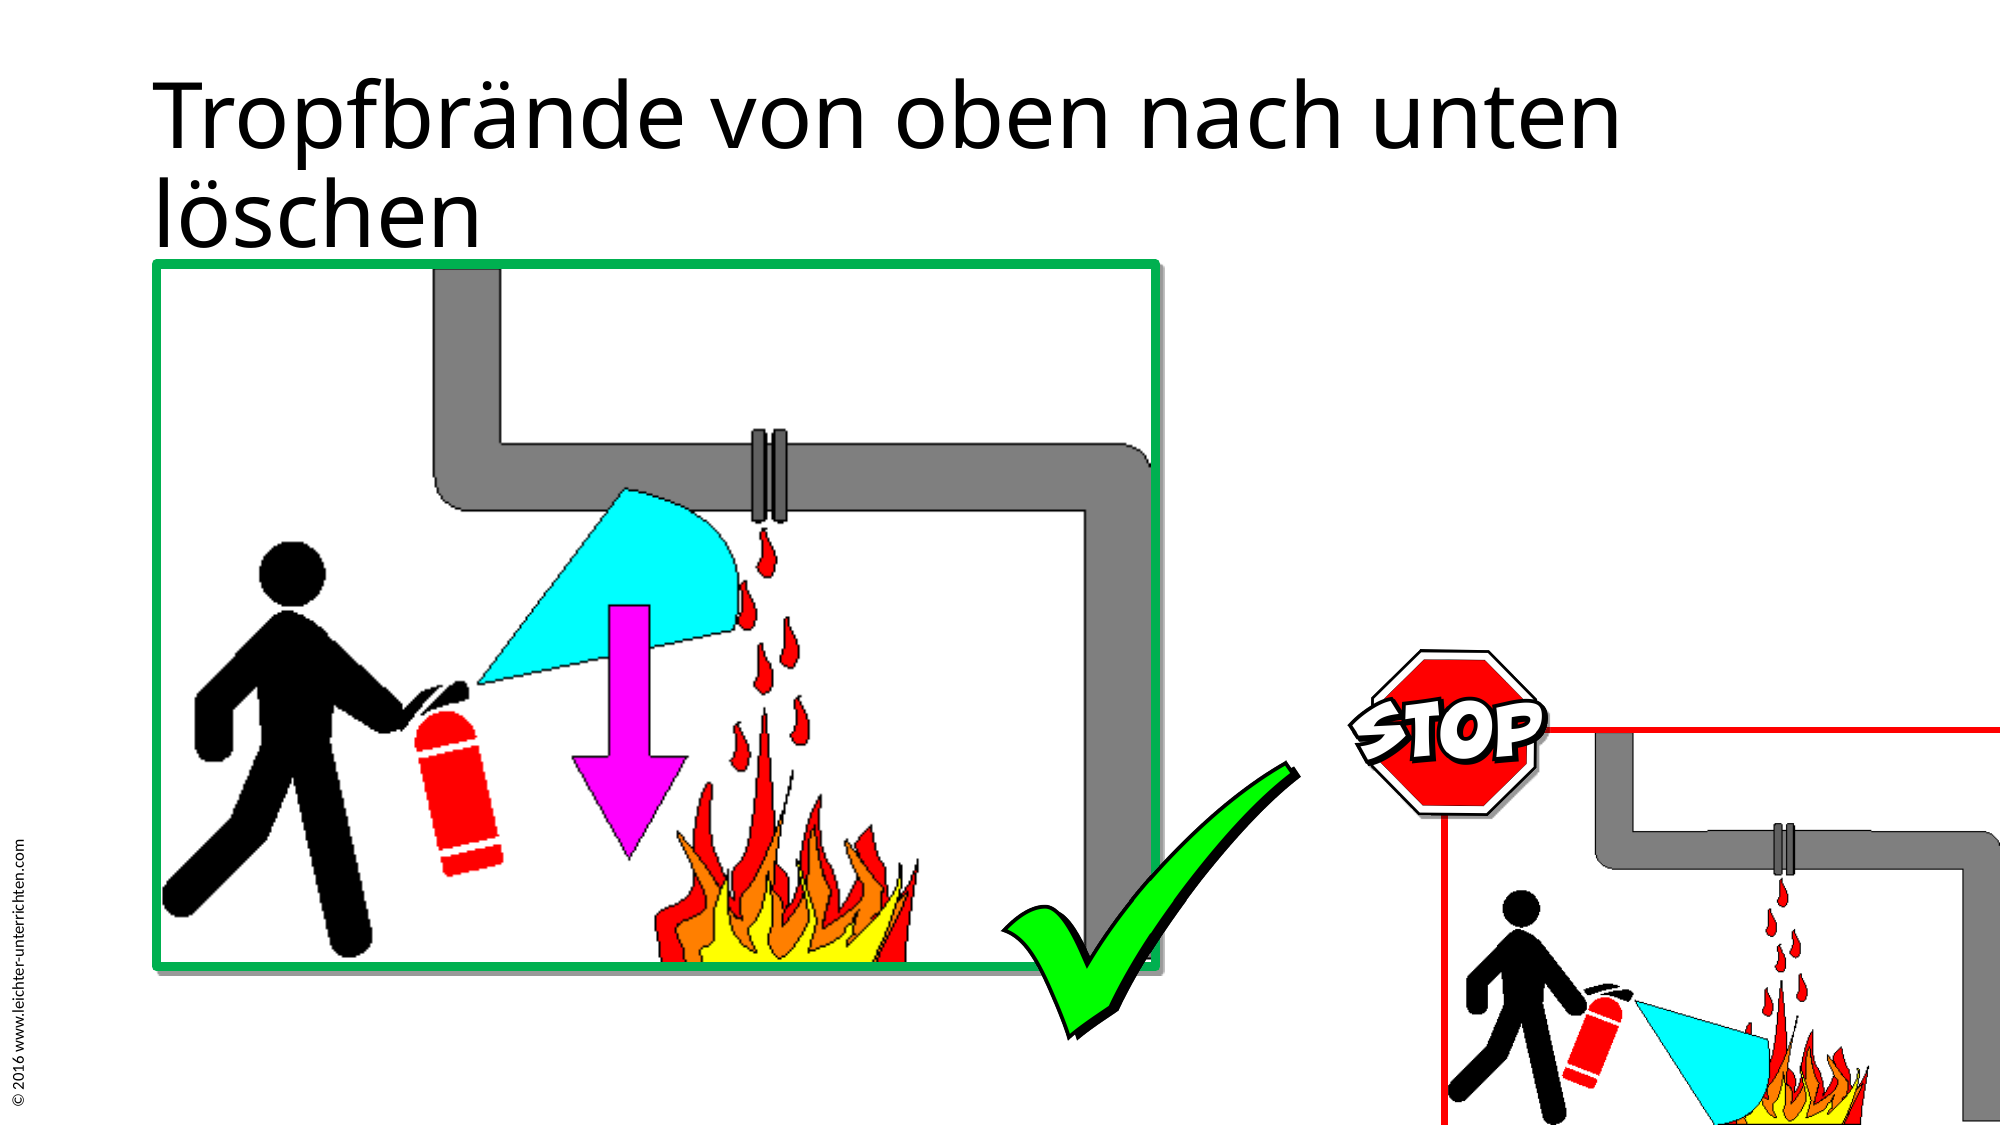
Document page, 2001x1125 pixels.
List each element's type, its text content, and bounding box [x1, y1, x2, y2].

picture [1347, 649, 2000, 1125]
title Tropfbrände von oben nach unten löschen [137, 59, 1863, 278]
picture [161, 268, 1301, 1041]
